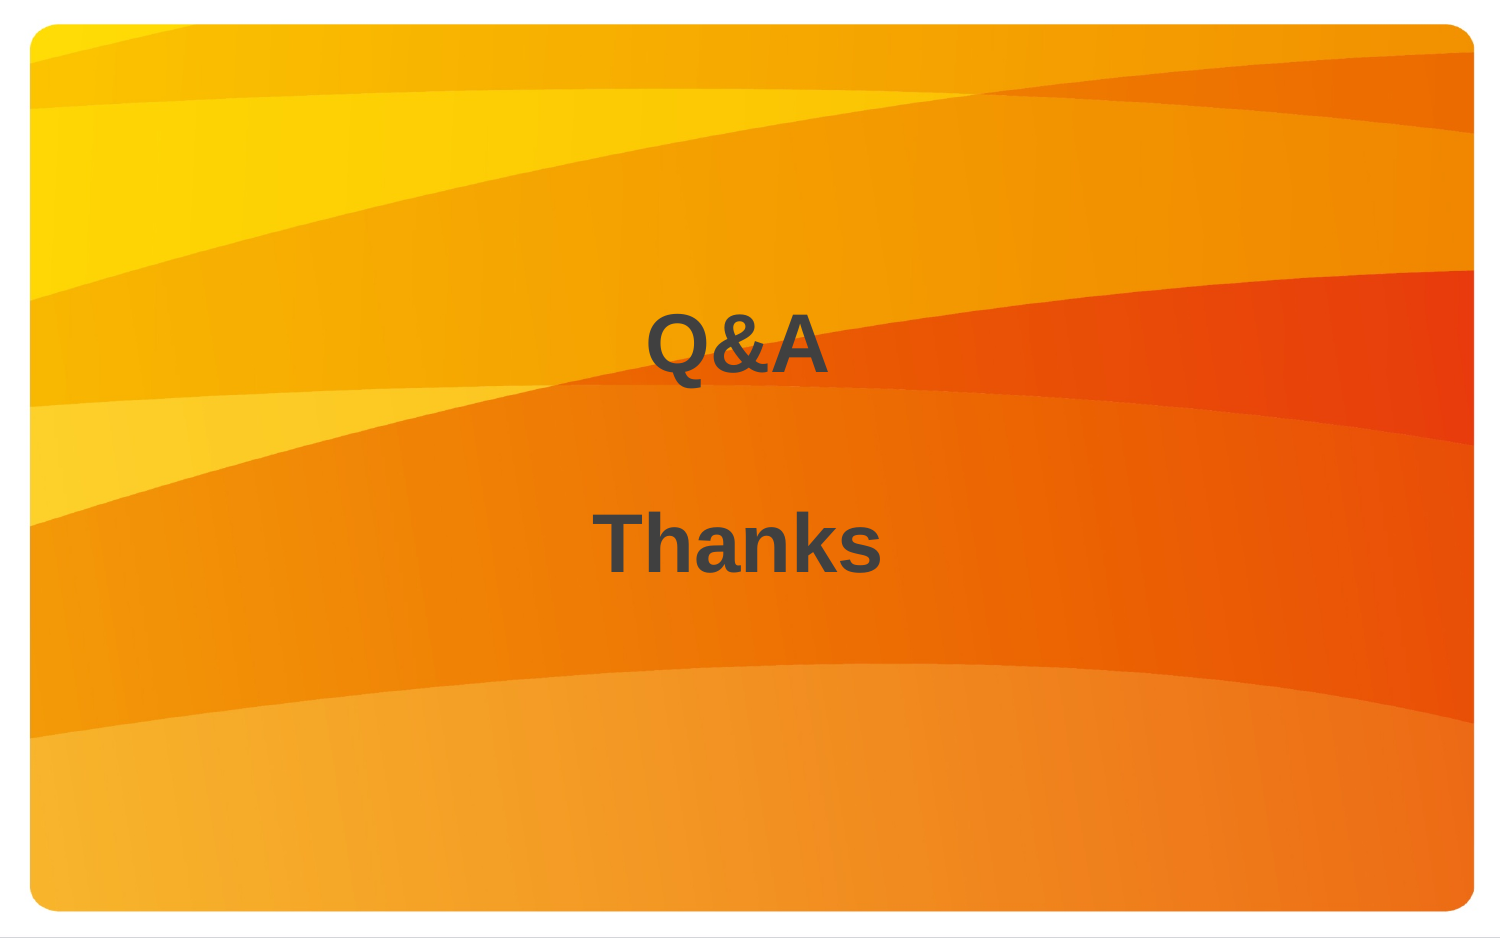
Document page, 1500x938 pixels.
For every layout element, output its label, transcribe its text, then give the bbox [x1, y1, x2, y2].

text_box Q&A Thanks [35, 281, 1442, 697]
picture [0, 0, 1500, 938]
